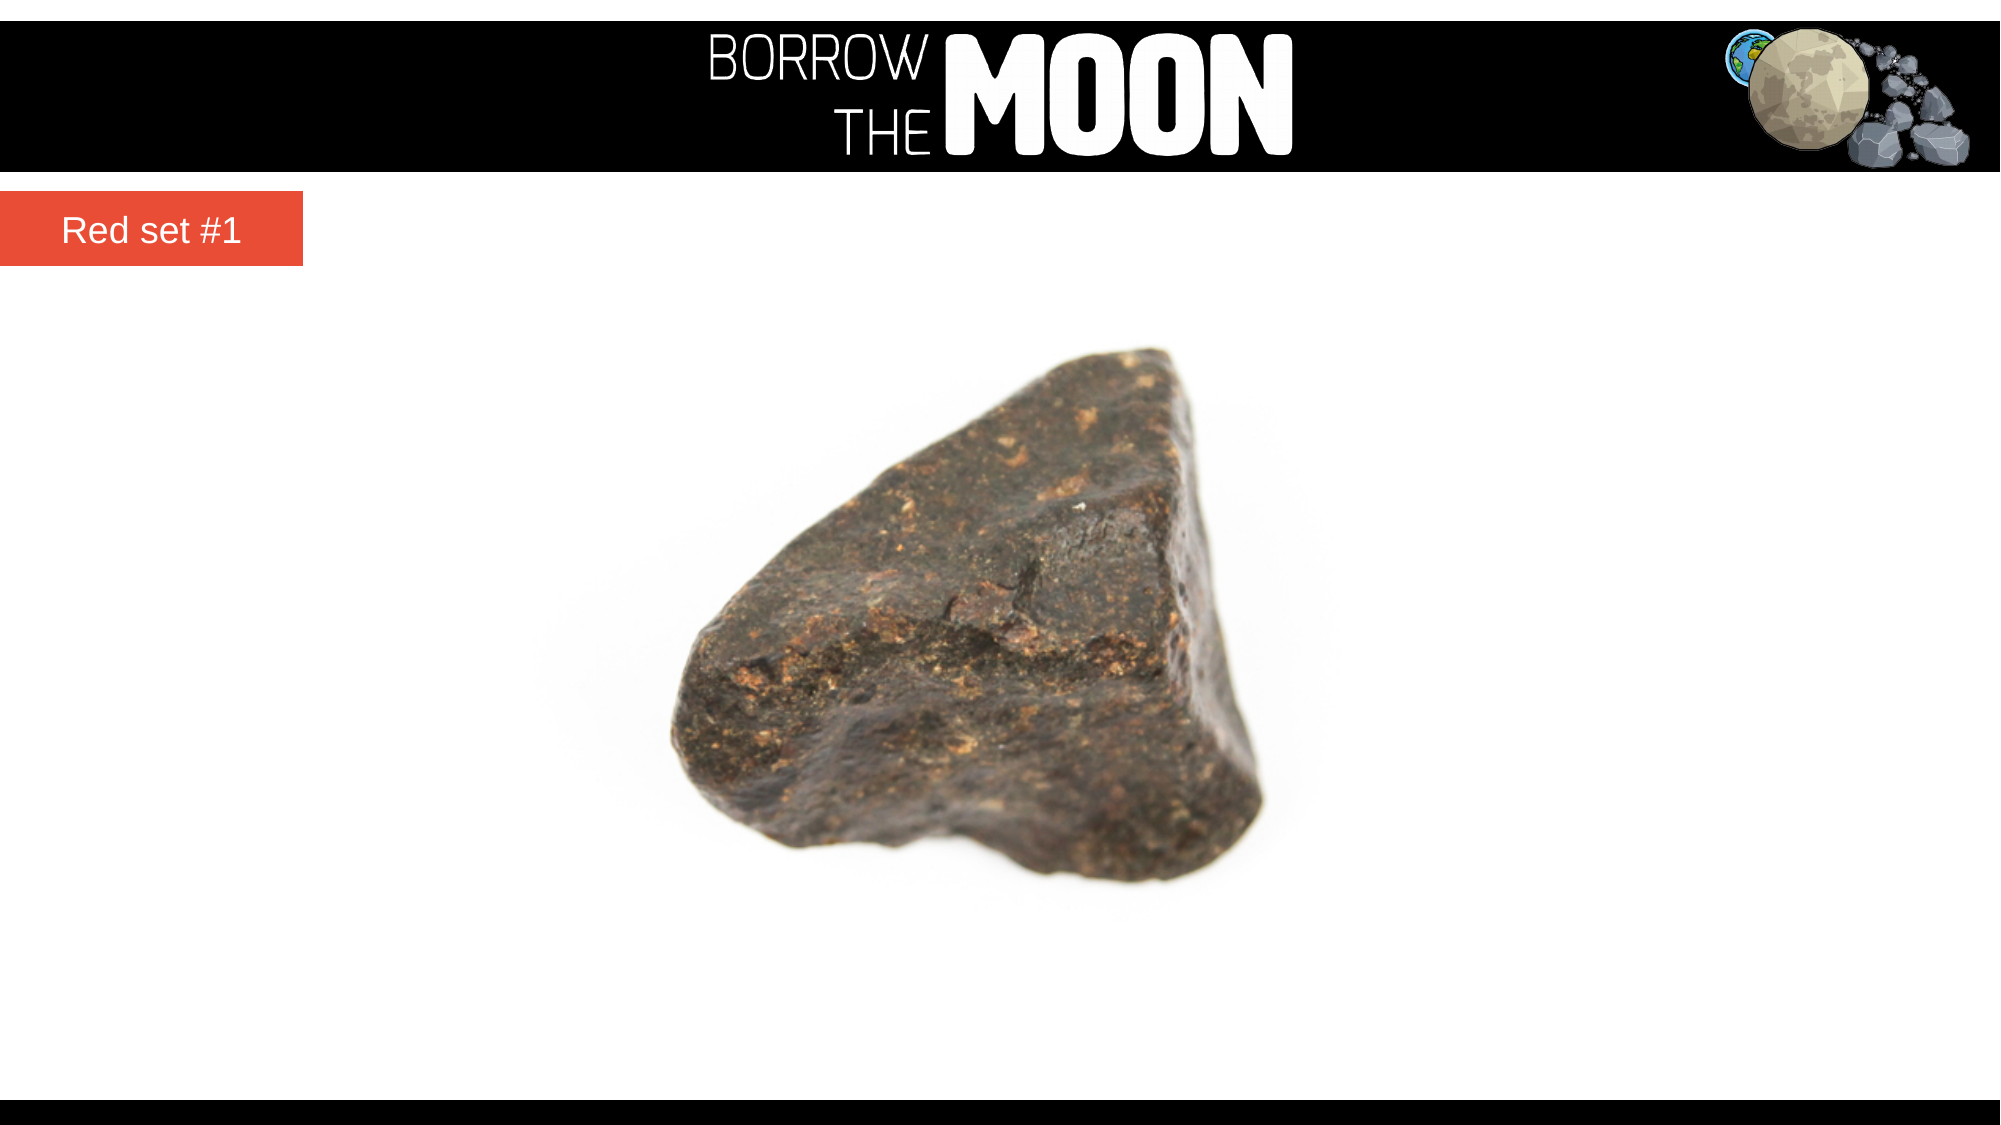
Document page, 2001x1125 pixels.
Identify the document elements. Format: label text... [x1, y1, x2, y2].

picture [332, 190, 1668, 1081]
text_box Red set #1 [0, 191, 303, 266]
